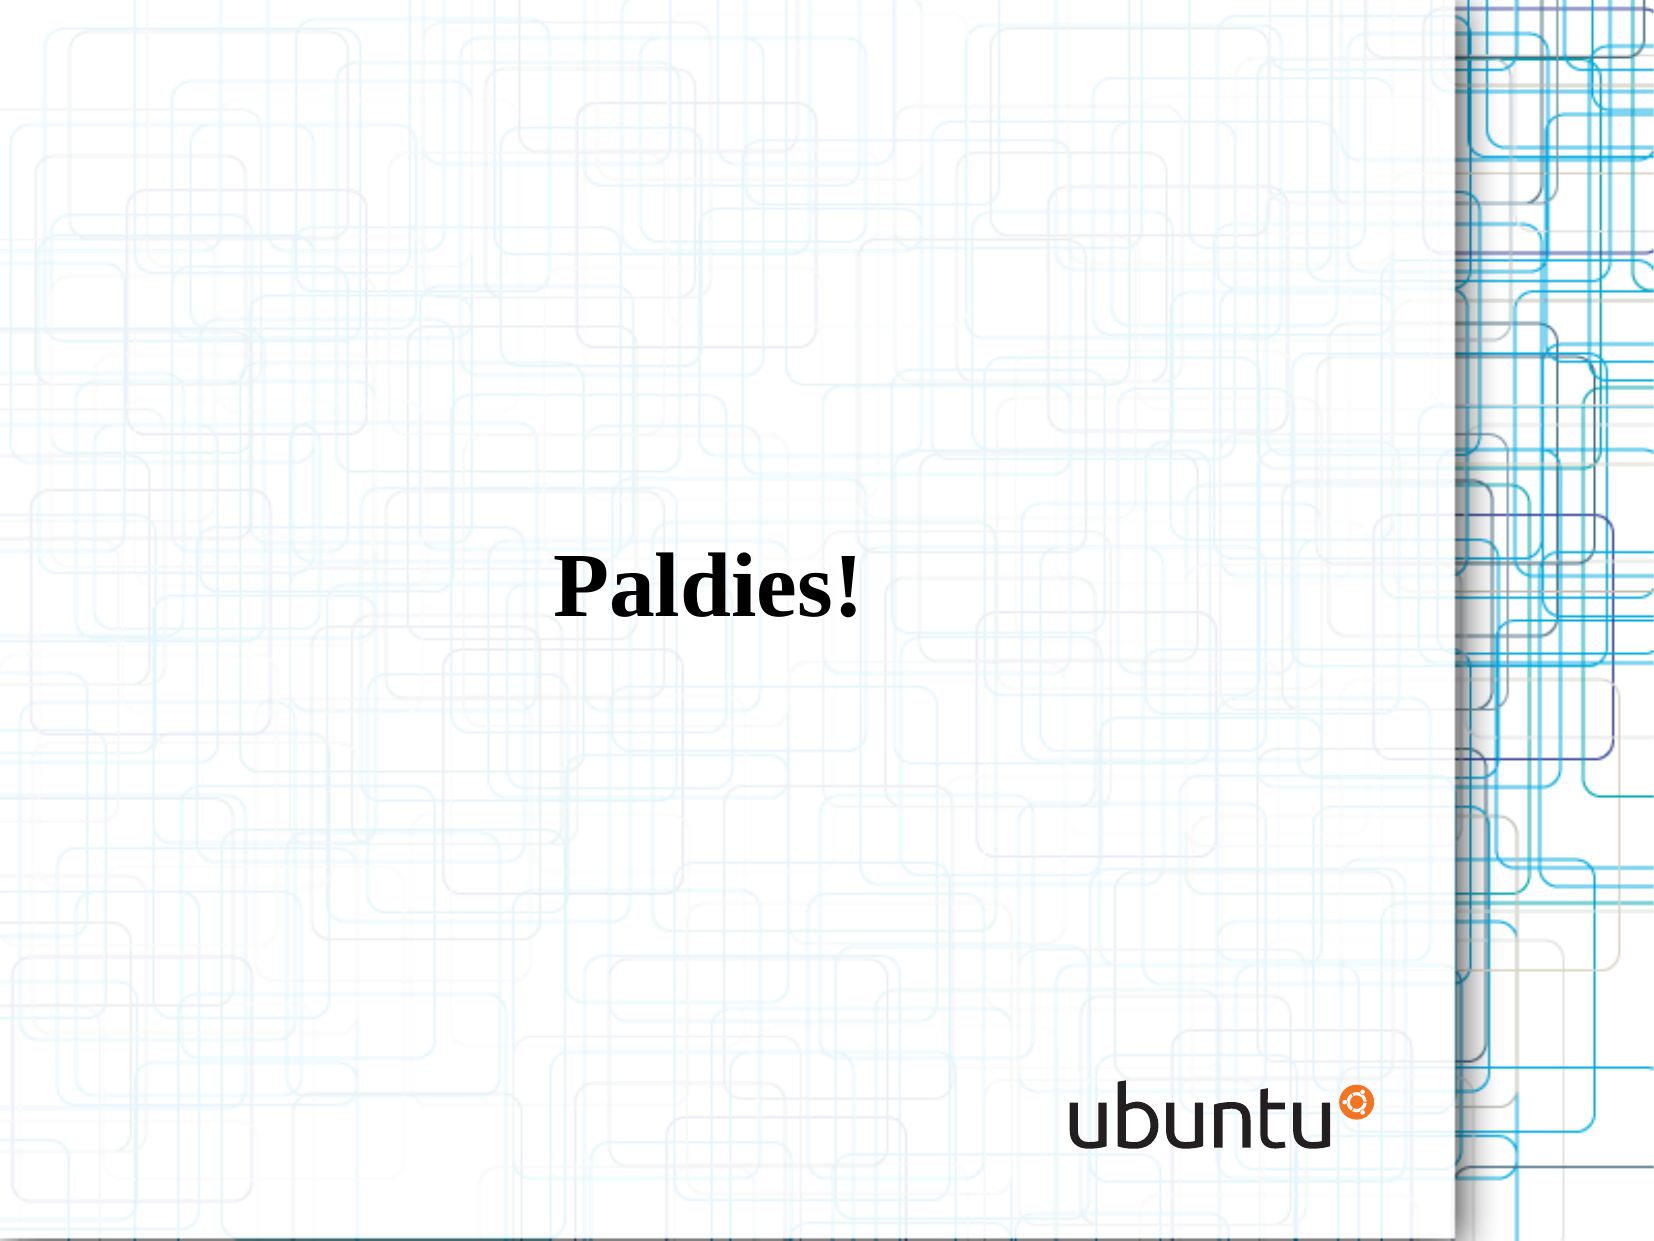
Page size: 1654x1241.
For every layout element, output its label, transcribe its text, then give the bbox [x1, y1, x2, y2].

title Paldies! [29, 486, 1388, 680]
picture [0, 0, 1654, 1241]
